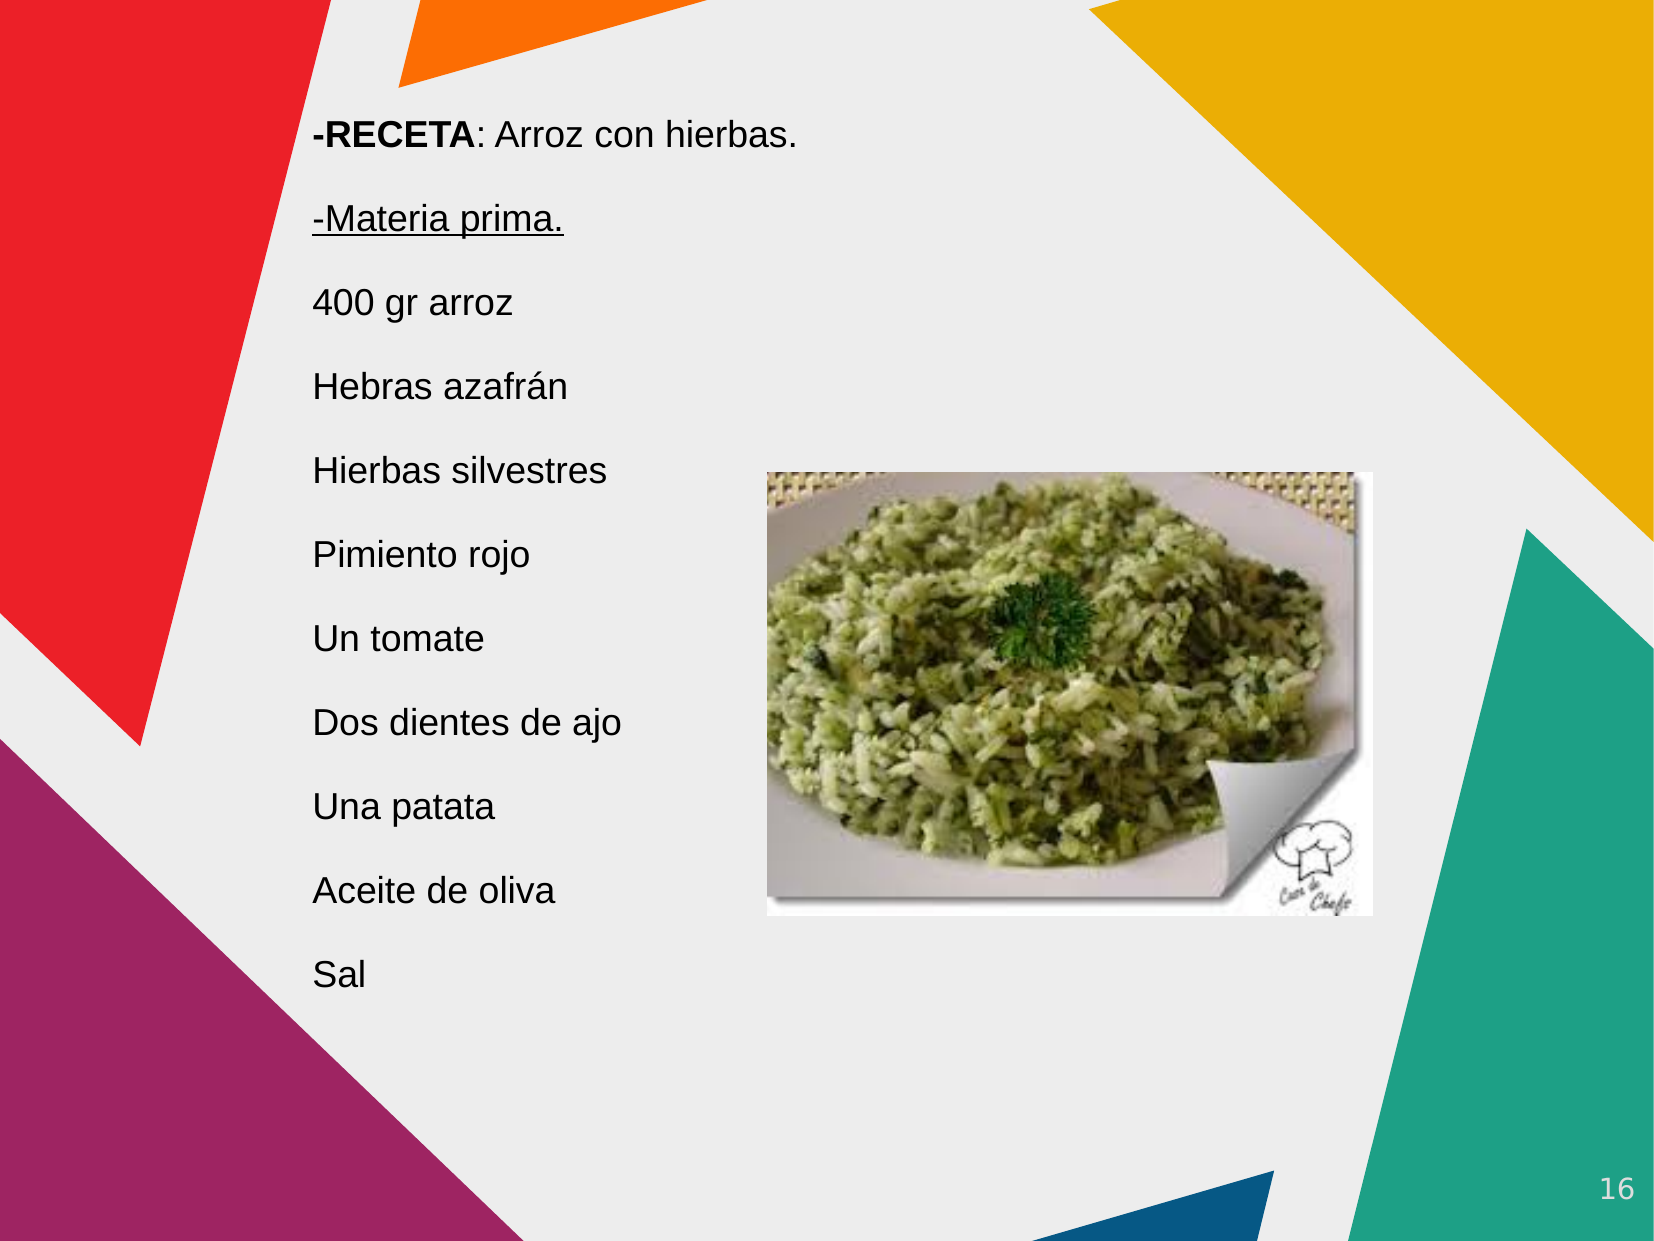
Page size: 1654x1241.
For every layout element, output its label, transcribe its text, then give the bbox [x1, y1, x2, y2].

text_box -RECETA: Arroz con hierbas. -Materia prima. 400 gr arroz Hebras azafrán Hierbas silvestres Pimiento rojo Un tomate Dos dientes de ajo Una patata Aceite de oliva Sal [297, 106, 827, 1003]
picture [767, 472, 1373, 916]
